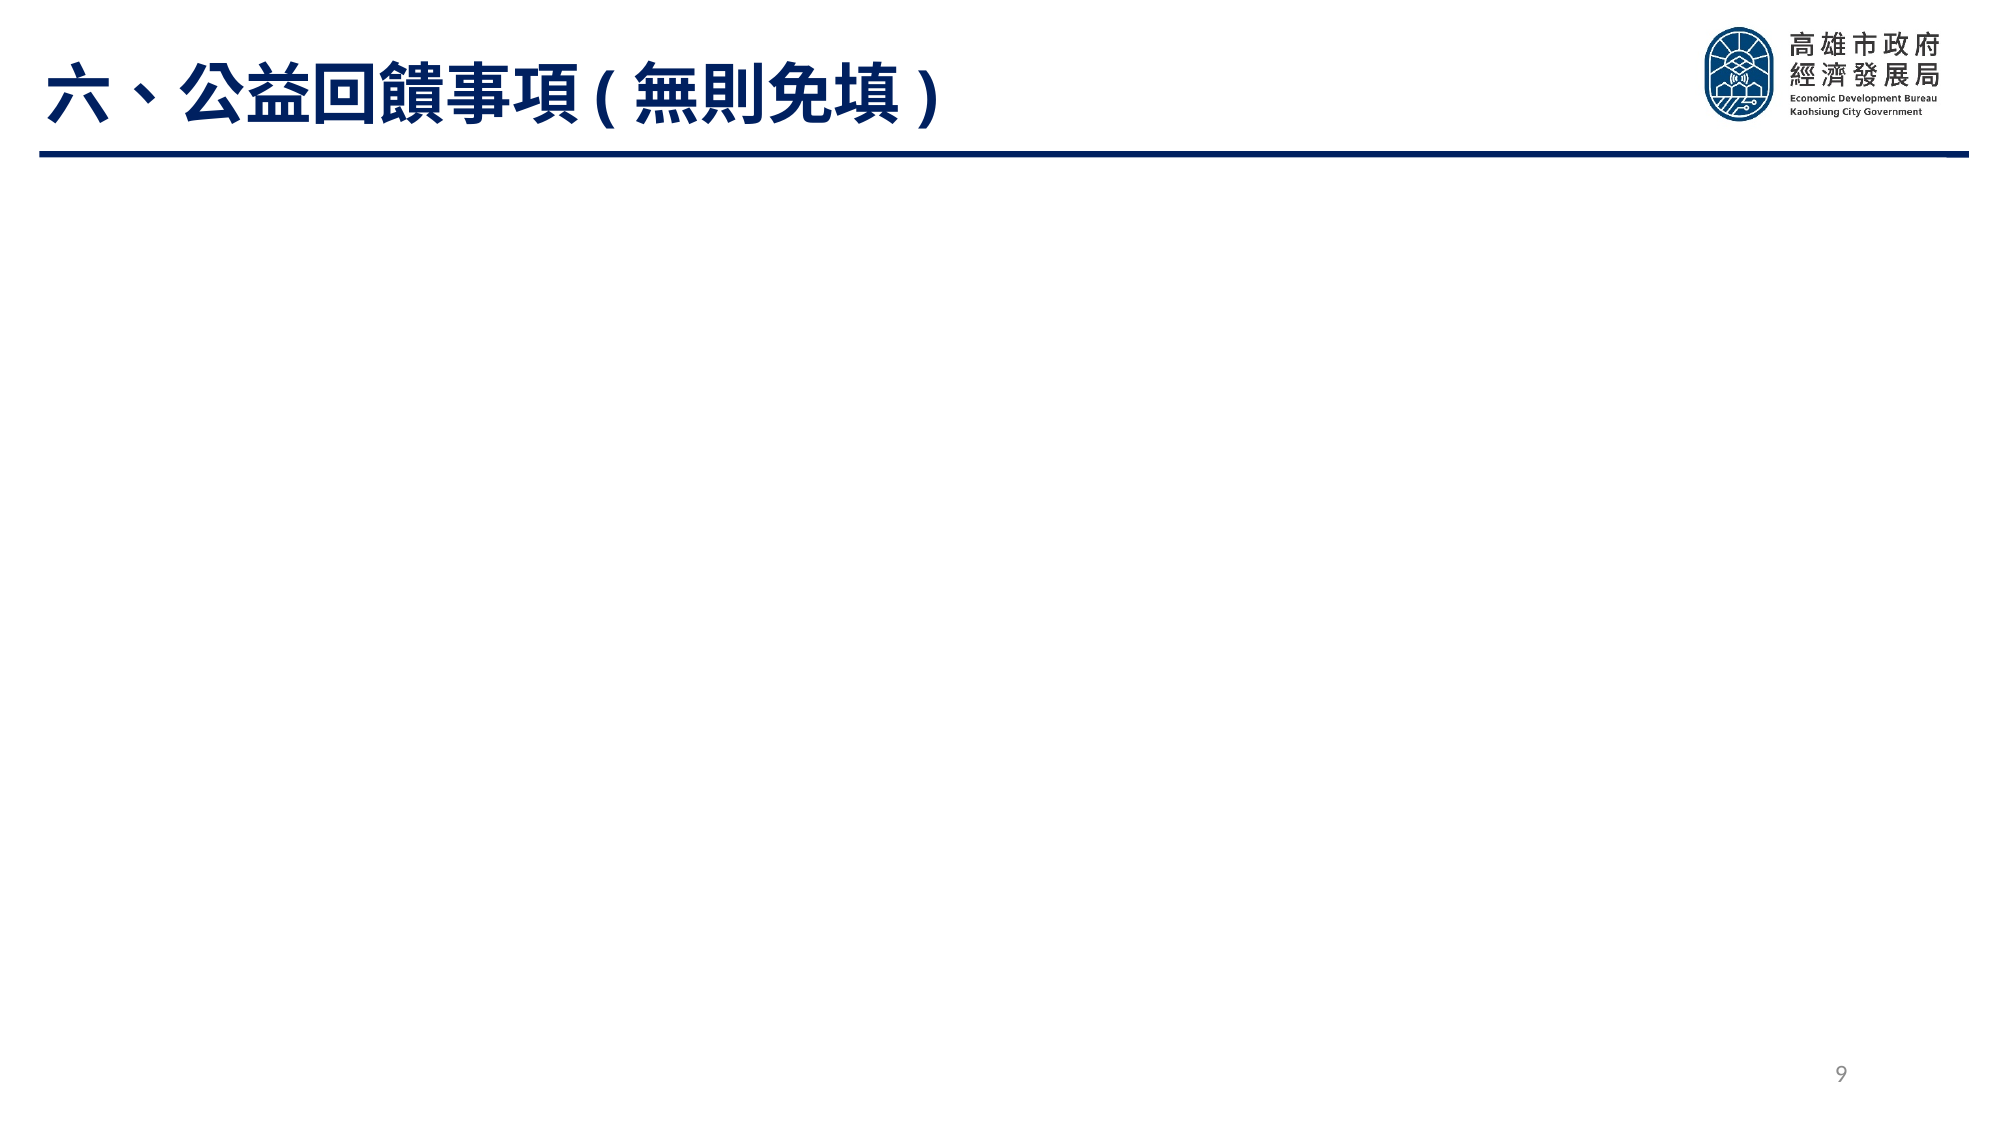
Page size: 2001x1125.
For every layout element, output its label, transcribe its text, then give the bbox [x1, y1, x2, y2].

picture [1662, 7, 1969, 148]
text_box 六、公益回饋事項(無則免填) [29, 16, 1978, 168]
slide_number <編號> [1412, 1042, 1863, 1103]
